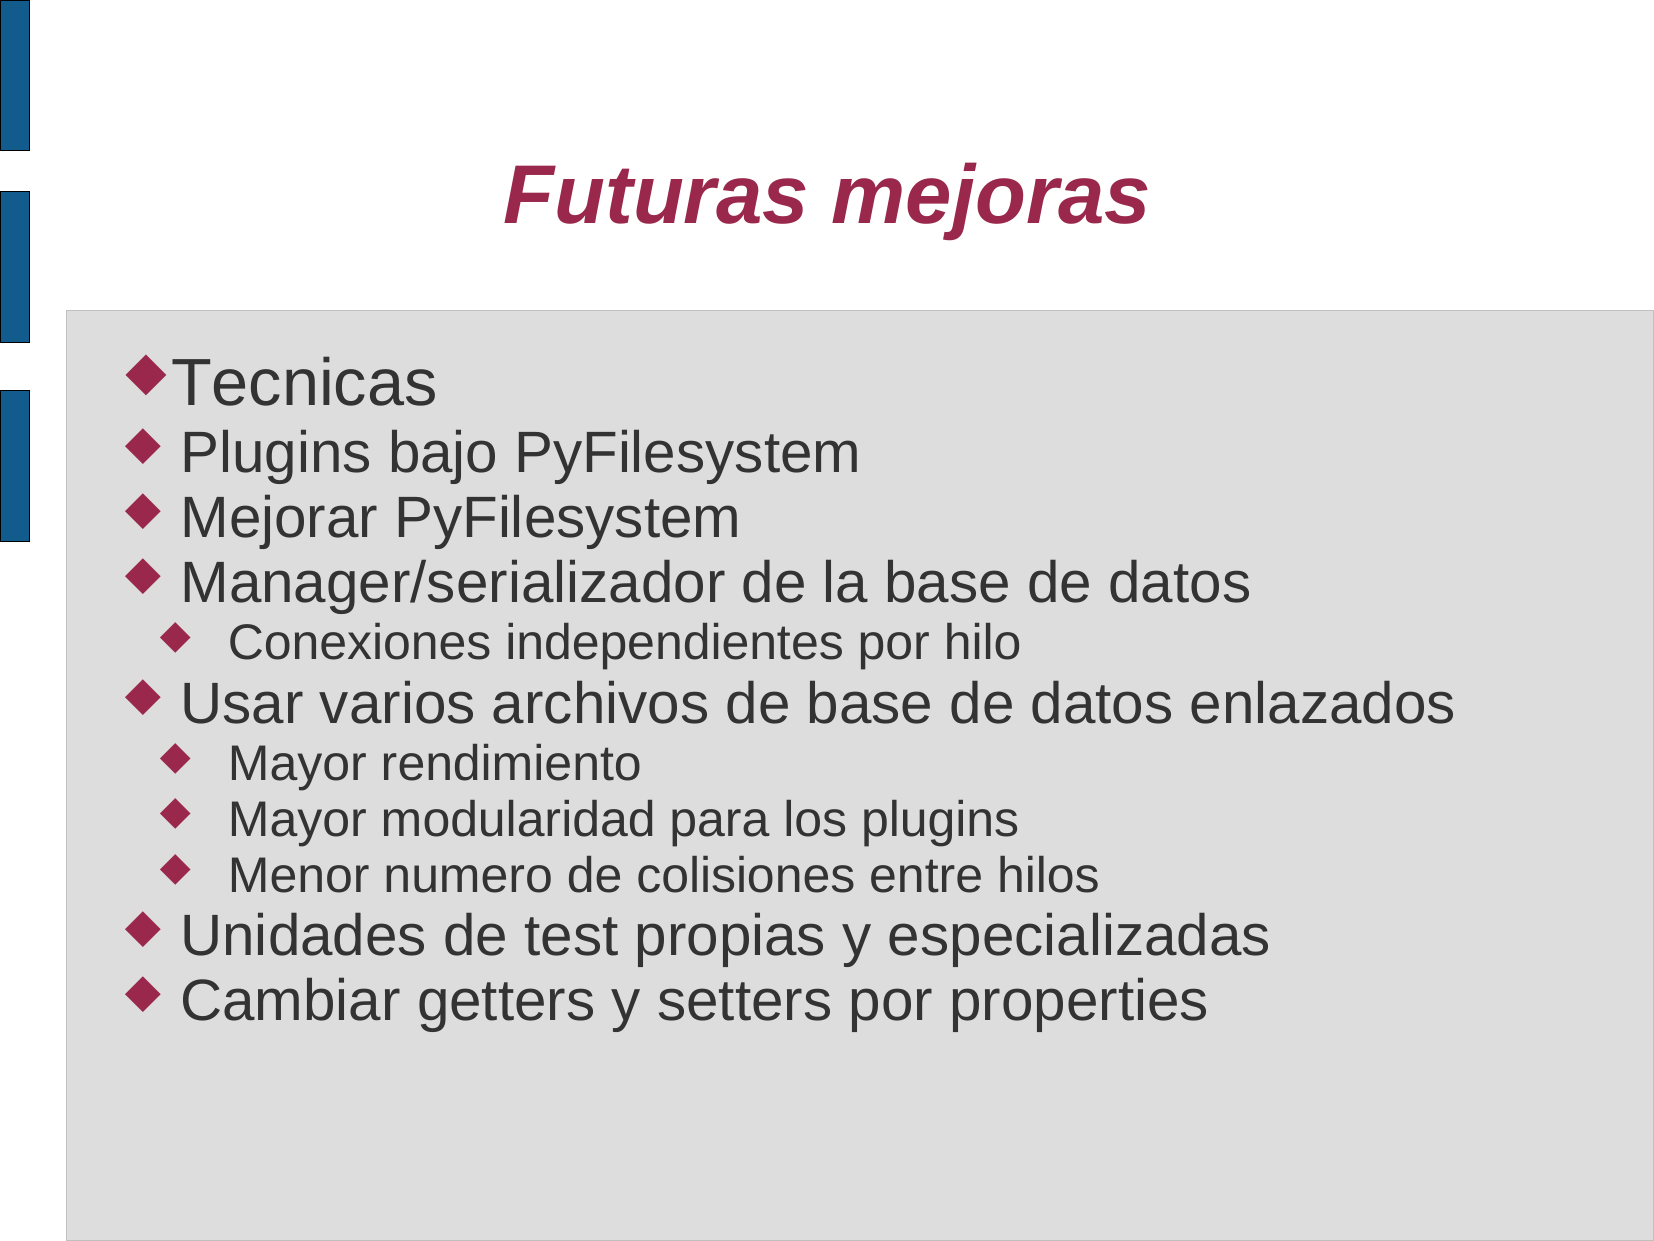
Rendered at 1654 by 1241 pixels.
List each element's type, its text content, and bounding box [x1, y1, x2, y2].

title Futuras mejoras [121, 98, 1534, 291]
list Tecnicas Plugins bajo PyFilesystem Mejorar PyFilesystem Manager/serializador de la base de datos Conexiones independientes por hilo Usar varios archivos de base de datos enlazados Mayor rendimiento Mayor modularidad para los plugins Menor numero de colisiones entre hilos Unidades de test propias y especializadas Cambiar getters y setters por properties [121, 344, 1534, 1149]
